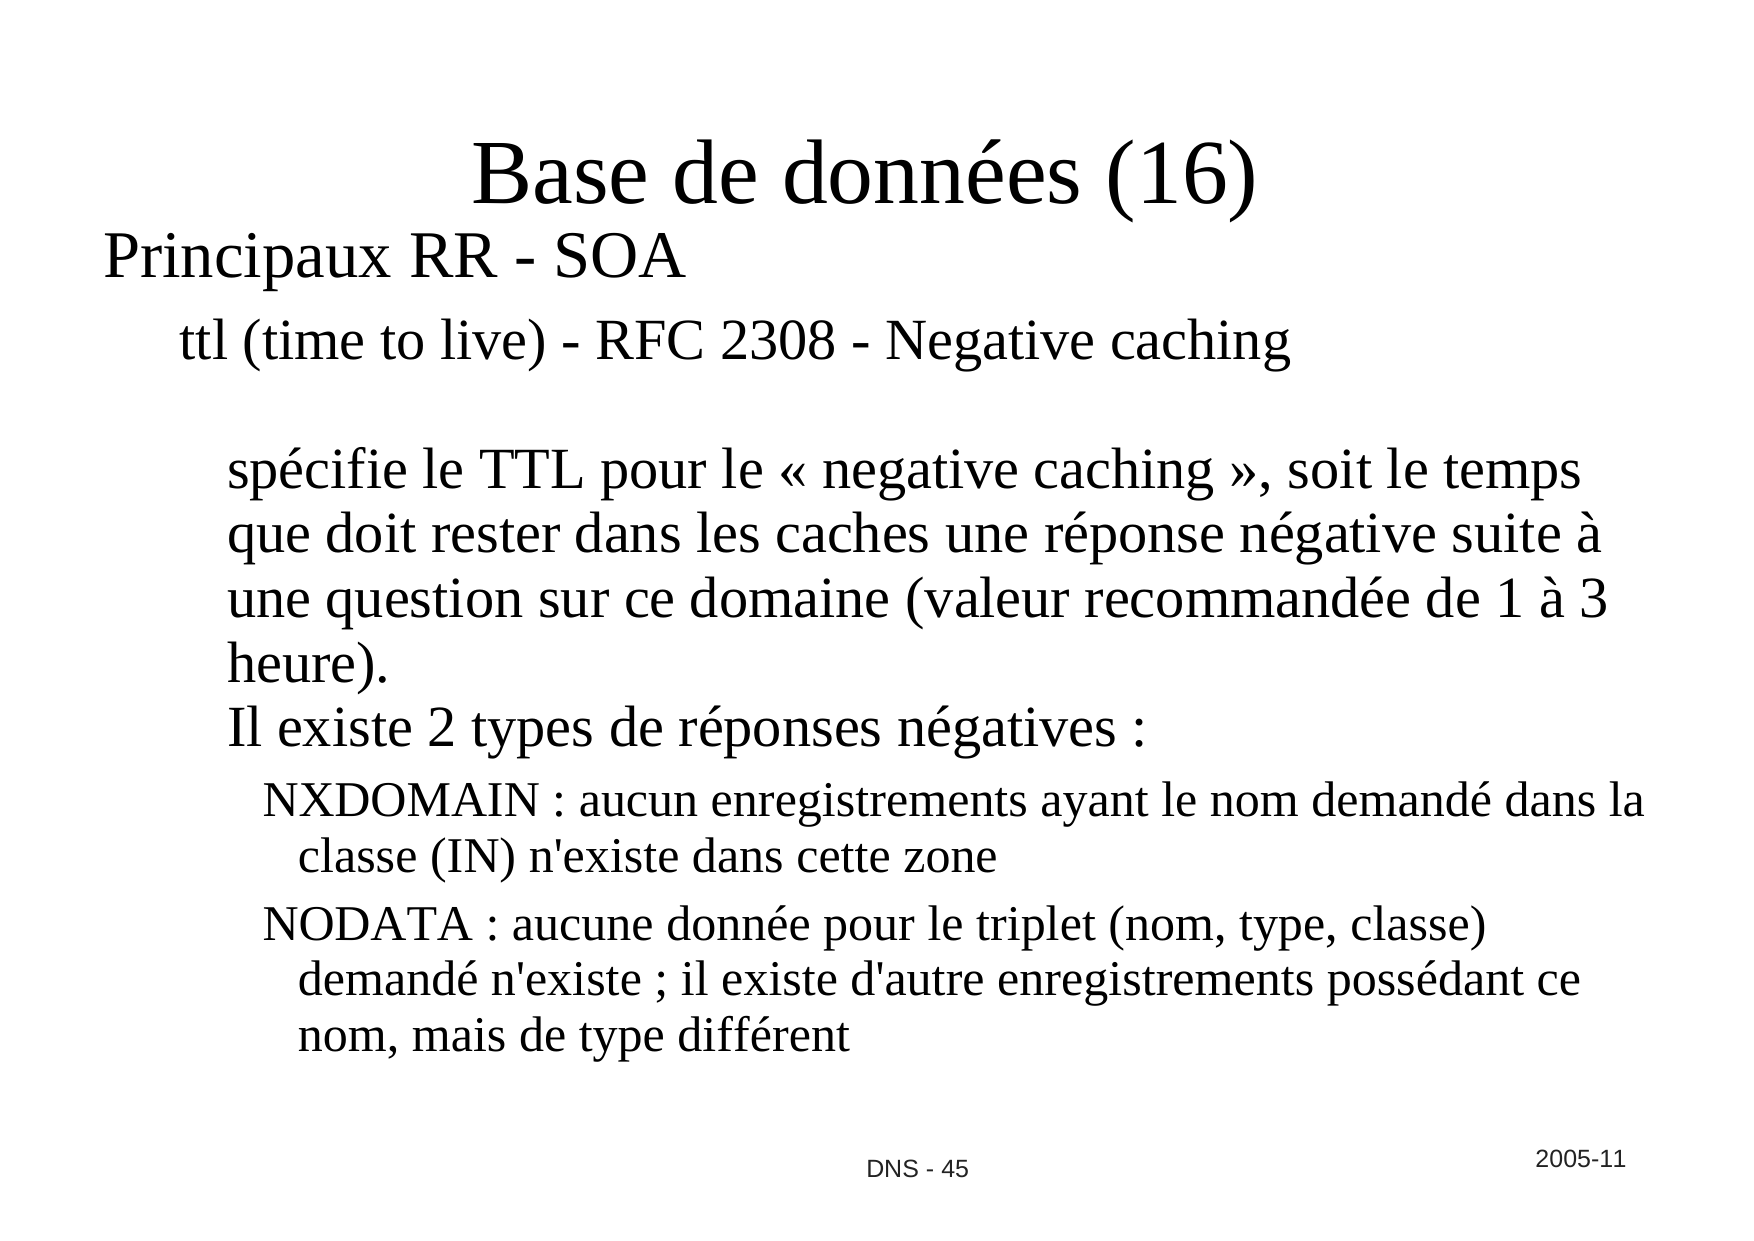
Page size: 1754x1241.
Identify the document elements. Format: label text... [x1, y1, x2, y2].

title Base de données (16) [187, 108, 1545, 210]
list Principaux RR - SOA ttl (time to live) - RFC 2308 - Negative caching spécifie le TTL pour le « negative caching », soit le temps que doit rester dans les caches une réponse négative suite à une question sur ce domaine (valeur recommandée de 1 à 3 heure). Il existe 2 types de réponses négatives : NXDOMAIN : aucun enregistrements ayant le nom demandé dans la classe (IN) n'existe dans cette zone NODATA : aucune donnée pour le triplet (nom, type, classe) demandé n'existe ; il existe d'autre enregistrements possédant ce nom, mais de type différent [70, 210, 1689, 1144]
